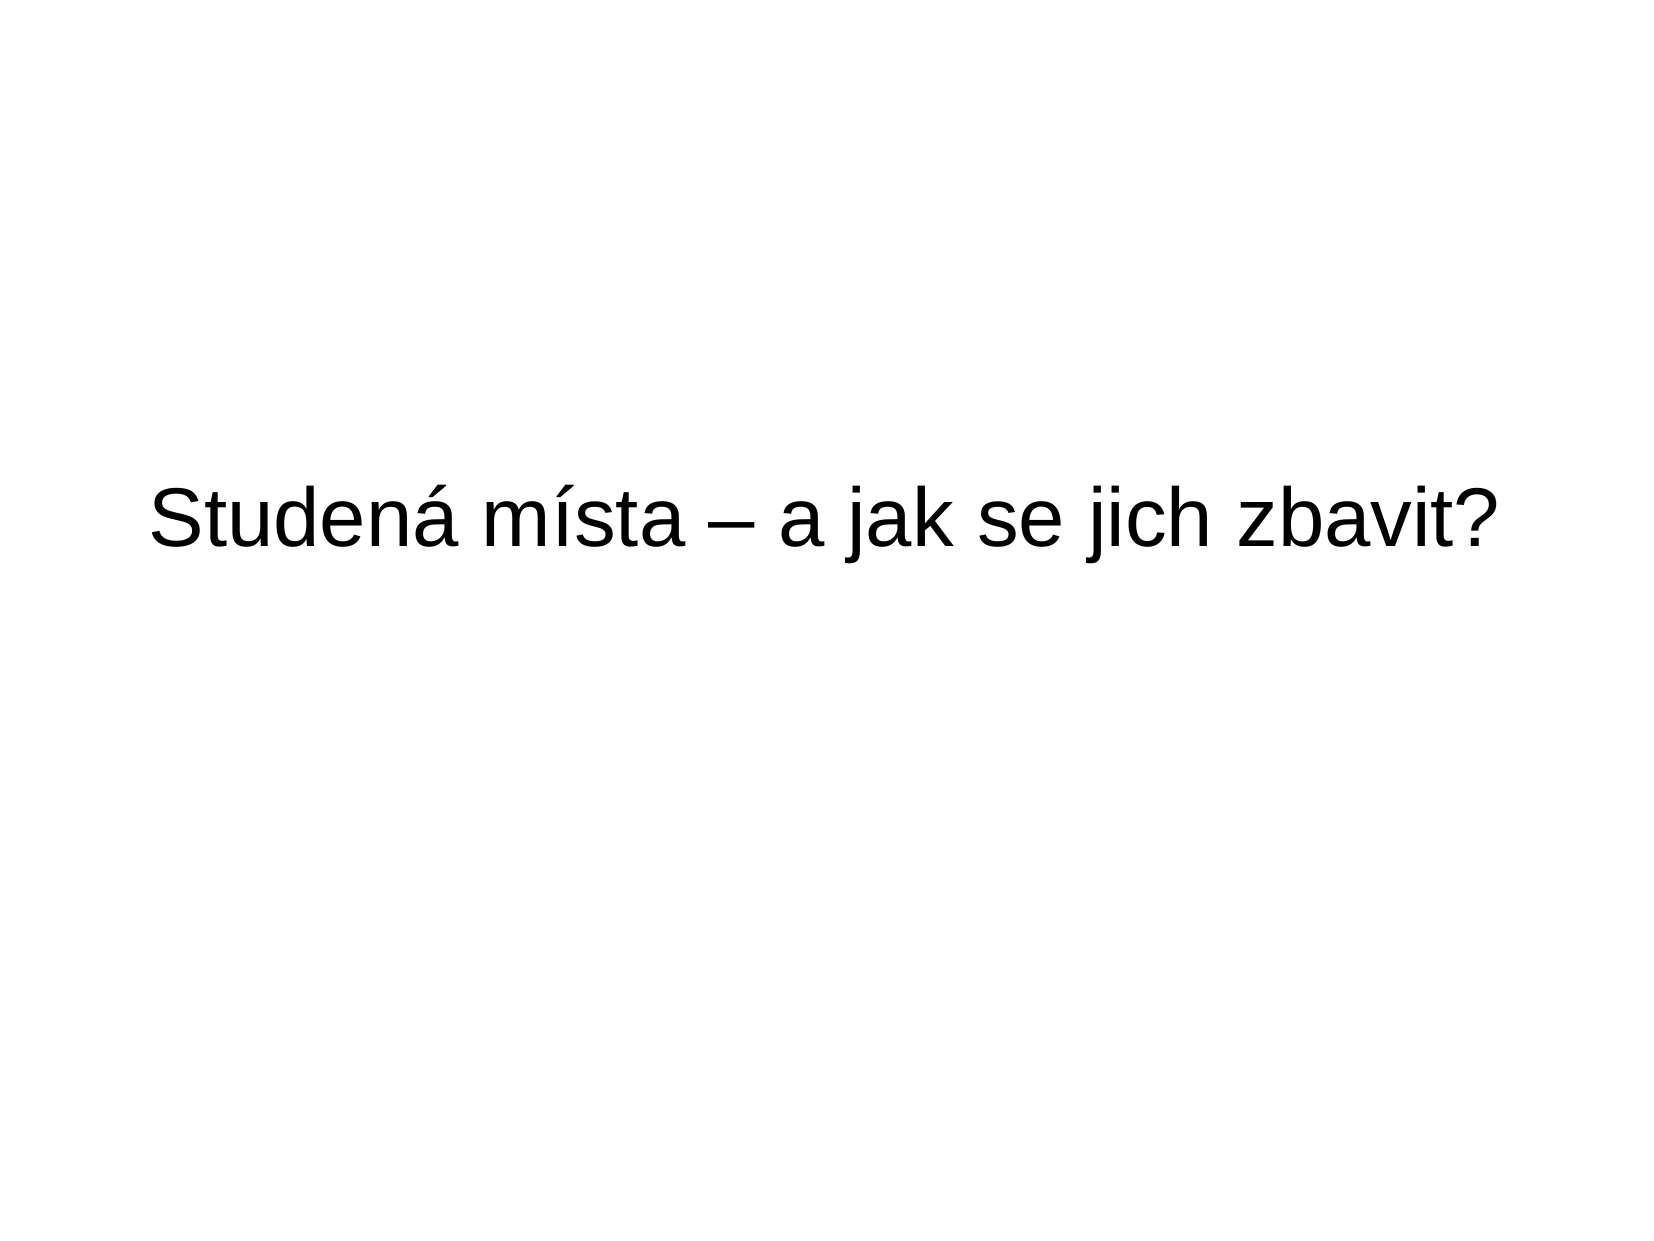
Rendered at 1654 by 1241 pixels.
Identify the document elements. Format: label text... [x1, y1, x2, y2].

title Studená místa – a jak se jich zbavit? [125, 412, 1525, 626]
